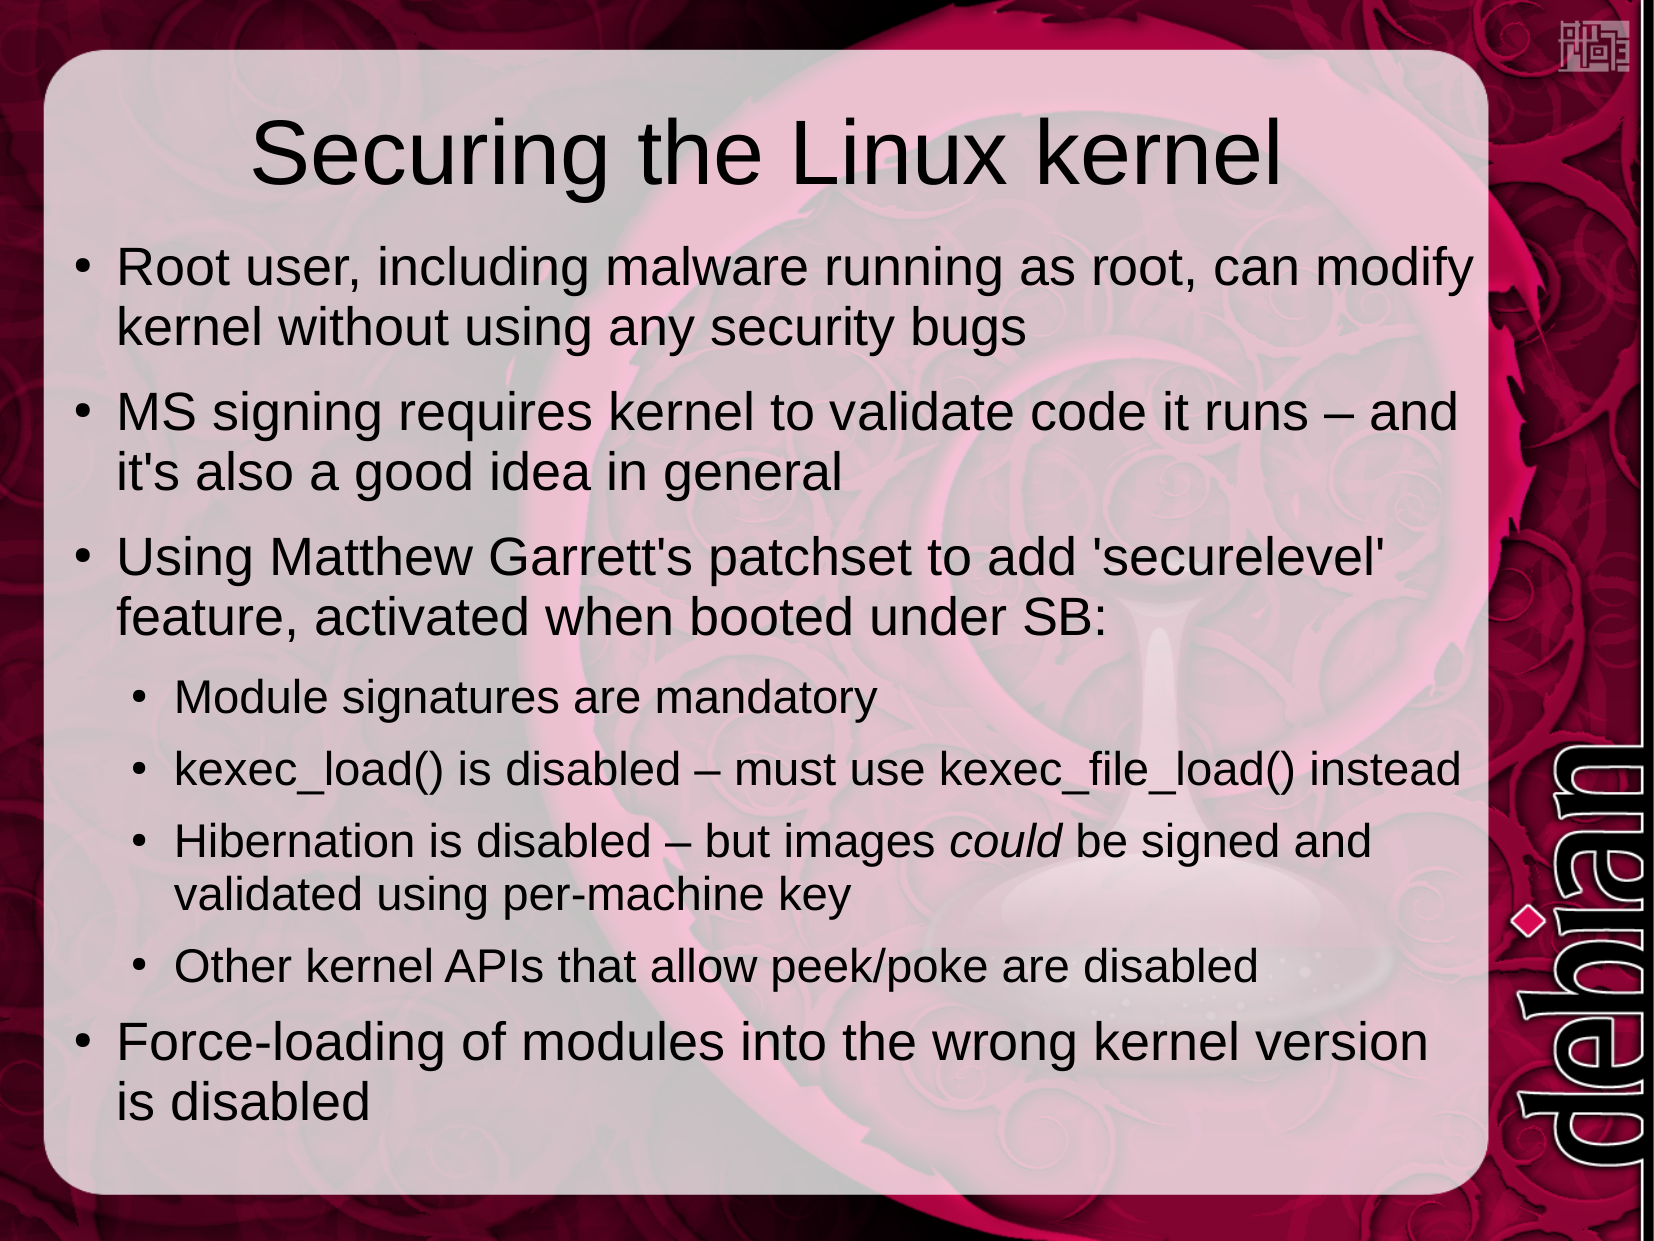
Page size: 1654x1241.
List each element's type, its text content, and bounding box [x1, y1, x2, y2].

title Securing the Linux kernel [59, 49, 1477, 236]
picture [0, 0, 1654, 1241]
list Root user, including malware running as root, can modify kernel without using any security bugs MS signing requires kernel to validate code it runs – and it's also a good idea in general Using Matthew Garrett's patchset to add 'securelevel' feature, activated when booted under SB: Module signatures are mandatory kexec_load() is disabled – must use kexec_file_load() instead Hibernation is disabled – but images could be signed and validated using per-machine key Other kernel APIs that allow peek/poke are disabled Force-loading of modules into the wrong kernel version is disabled [59, 236, 1477, 1152]
